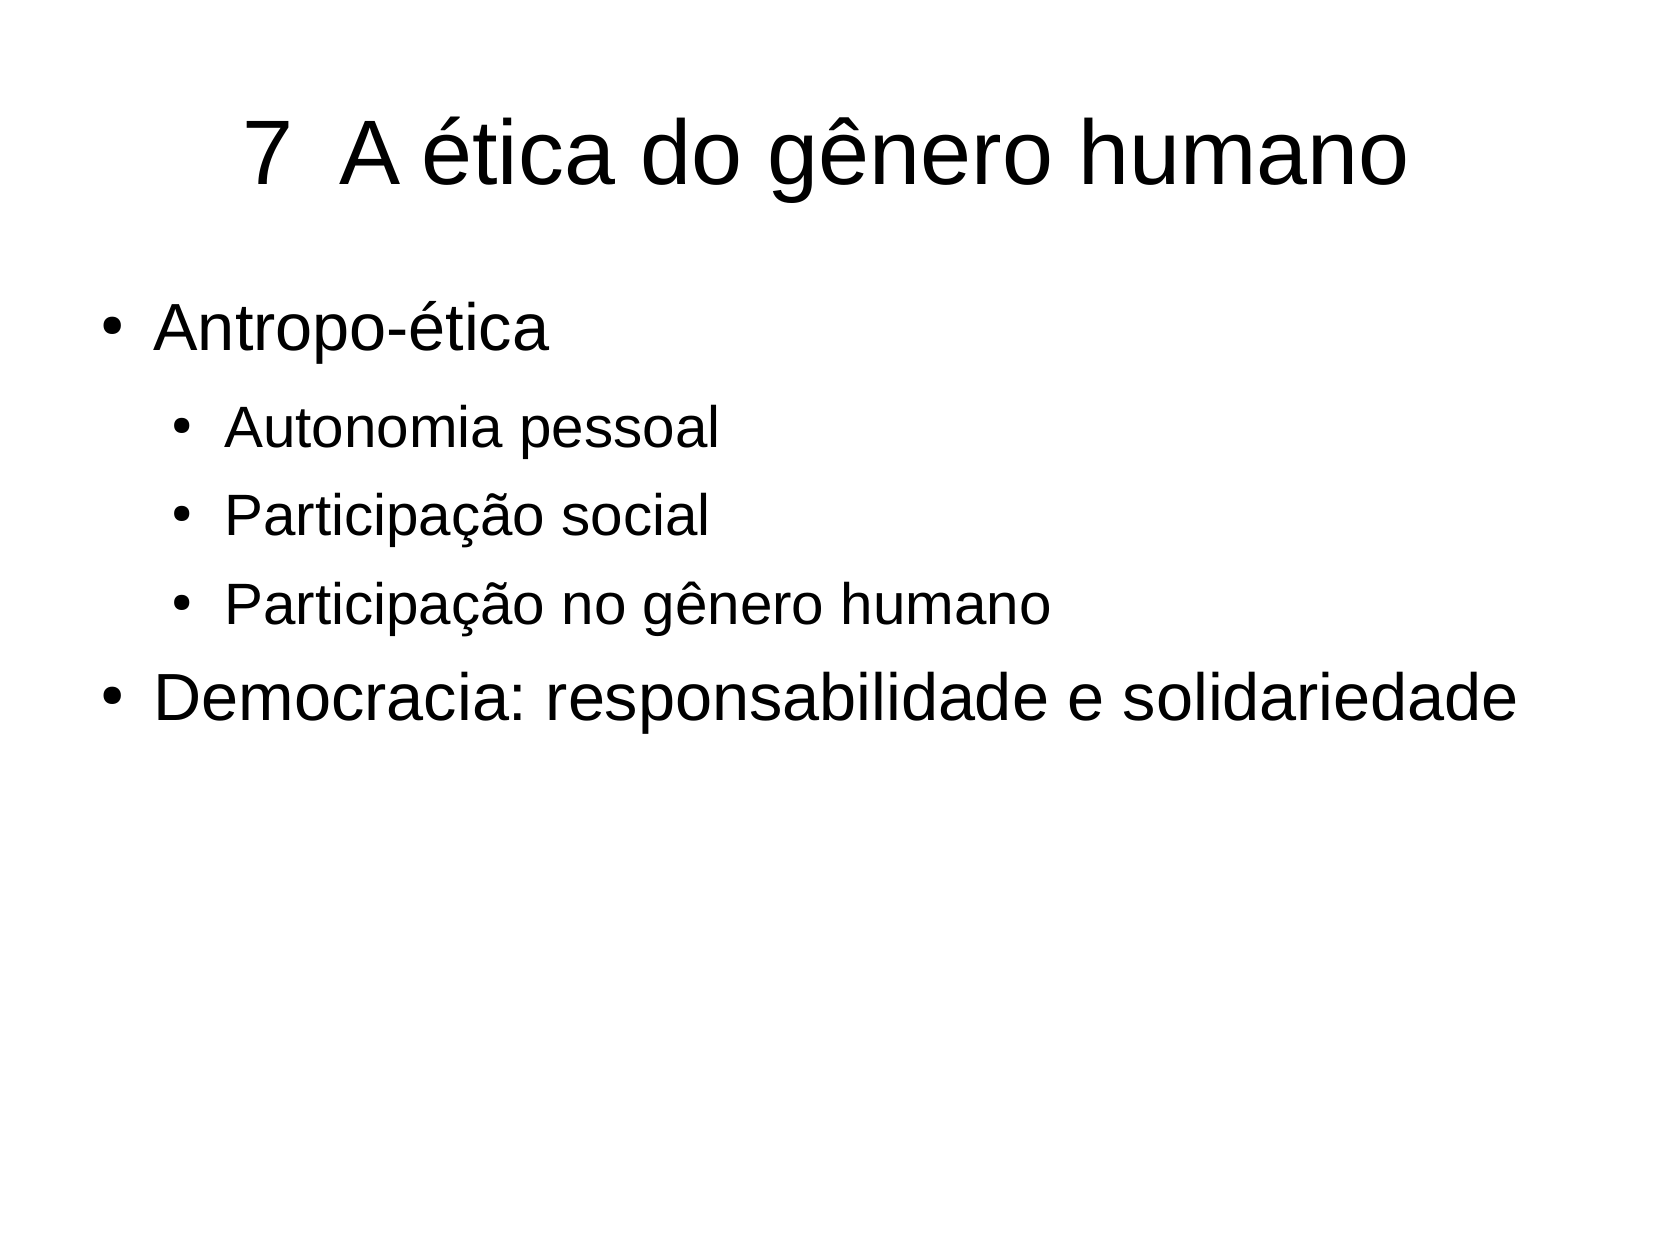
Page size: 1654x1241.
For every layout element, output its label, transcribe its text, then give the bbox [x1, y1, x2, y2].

title 7 A ética do gênero humano [82, 49, 1571, 257]
list Antropo-ética Autonomia pessoal Participação social Participação no gênero humano Democracia: responsabilidade e solidariedade [82, 290, 1571, 1010]
